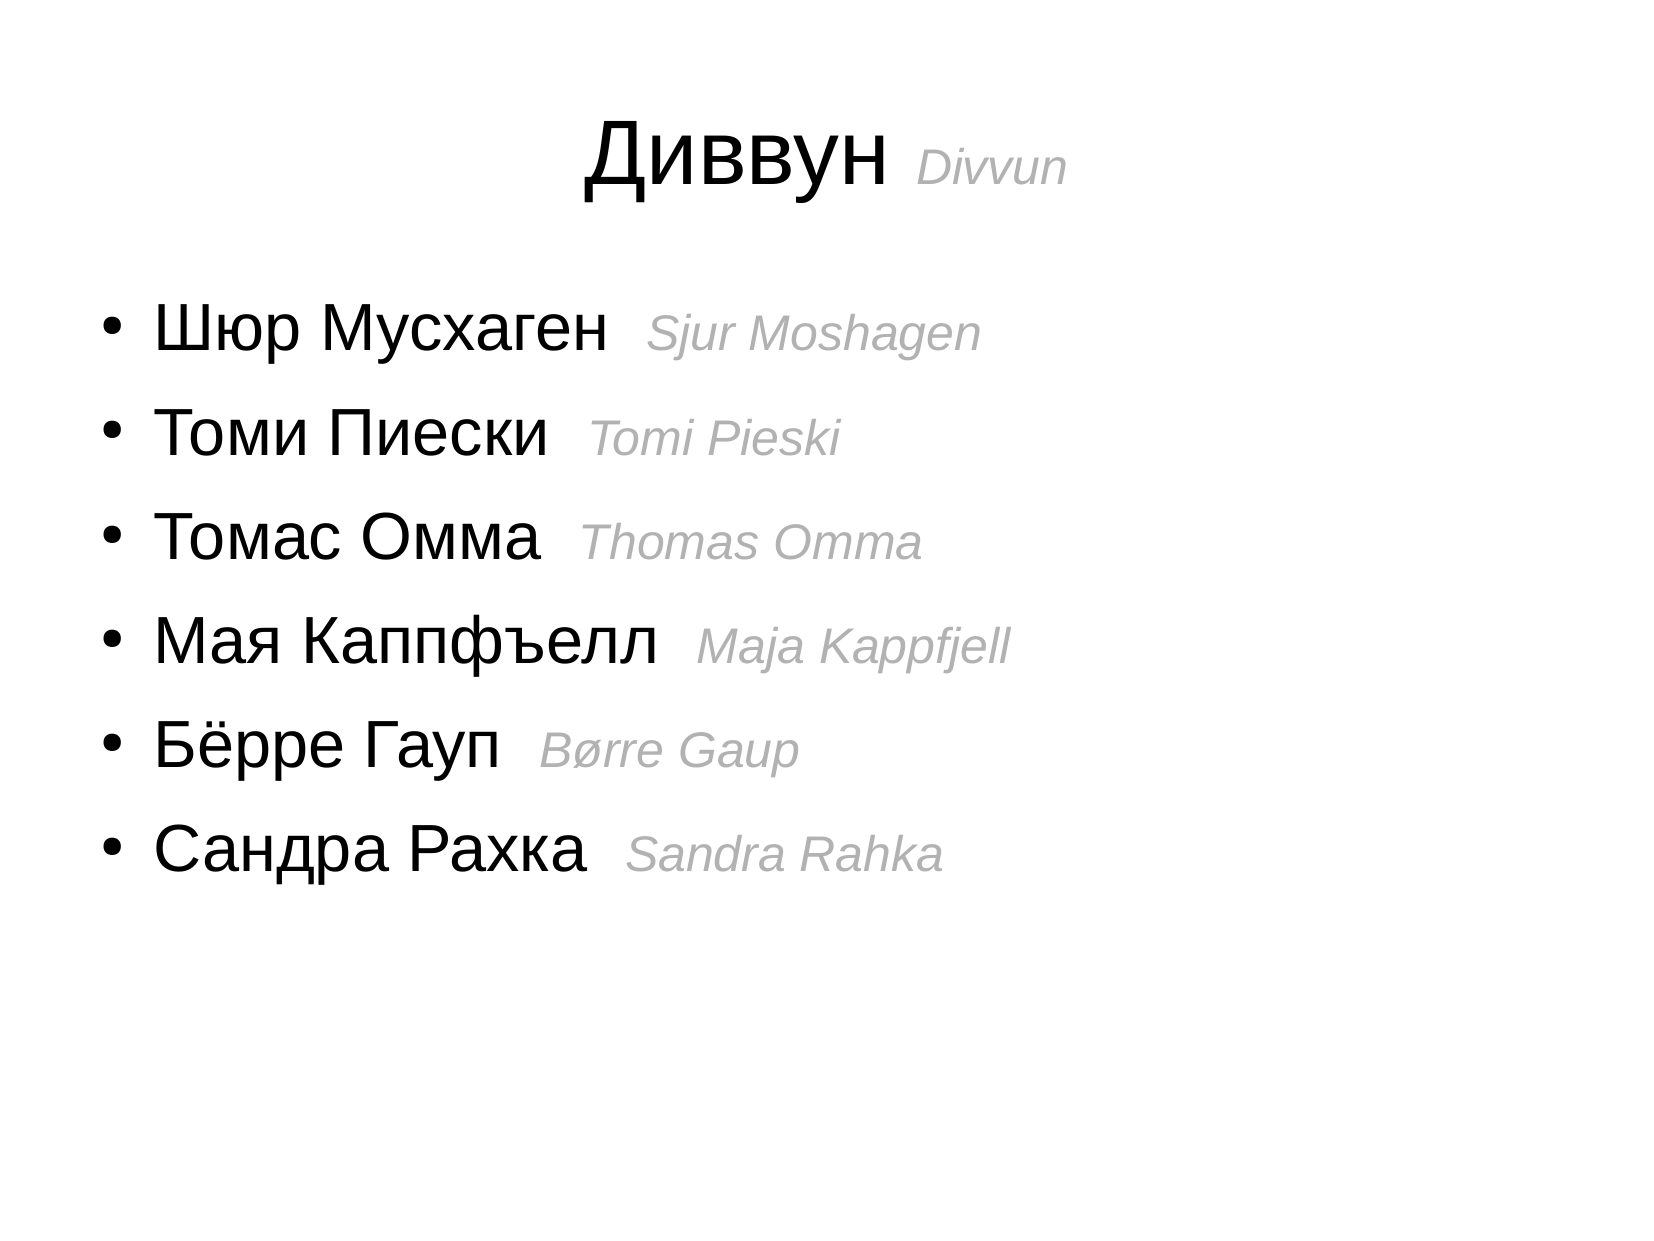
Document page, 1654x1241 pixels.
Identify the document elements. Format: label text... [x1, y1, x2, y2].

list Шюр Мусхаген Sjur Moshagen Томи Пиески Tomi Pieski Томас Омма Thomas Omma Мая Каппфъелл Maja Kappfjell Бёрре Гауп Børre Gaup Сандра Рахка Sandra Rahka [82, 290, 1571, 1010]
title Диввун Divvun [82, 49, 1571, 257]
